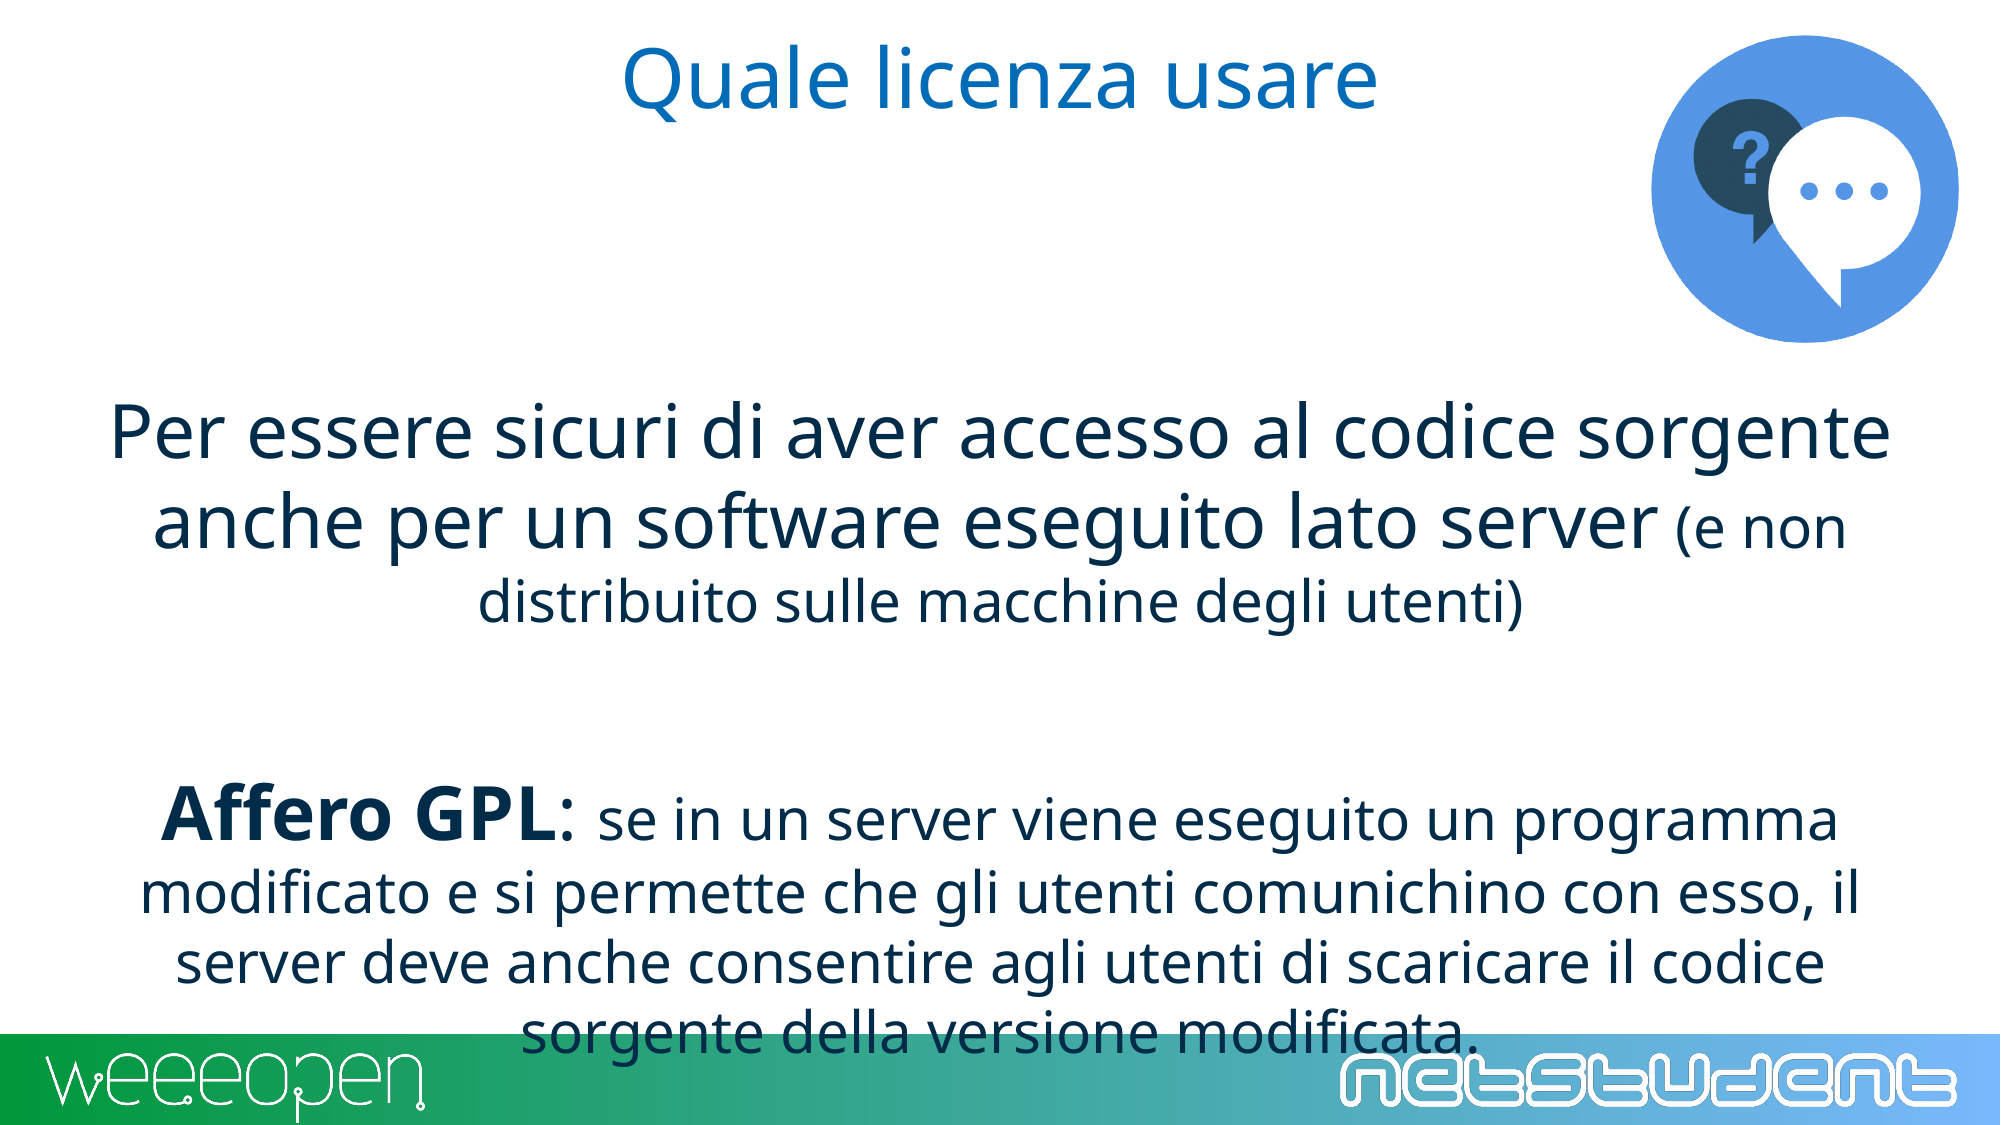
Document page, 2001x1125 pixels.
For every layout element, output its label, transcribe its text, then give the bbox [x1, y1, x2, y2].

picture [1651, 35, 1959, 343]
text_box Per essere sicuri di aver accesso al codice sorgente anche per un software eseguito lato server (e non distribuito sulle macchine degli utenti) Affero GPL: se in un server viene eseguito un programma modificato e si permette che gli utenti comunichino con esso, il server deve anche consentire agli utenti di scaricare il codice sorgente della versione modificata. [43, 265, 1959, 981]
picture [1340, 1053, 1957, 1107]
picture [45, 1053, 425, 1123]
text_box Quale licenza usare [43, 29, 1959, 247]
